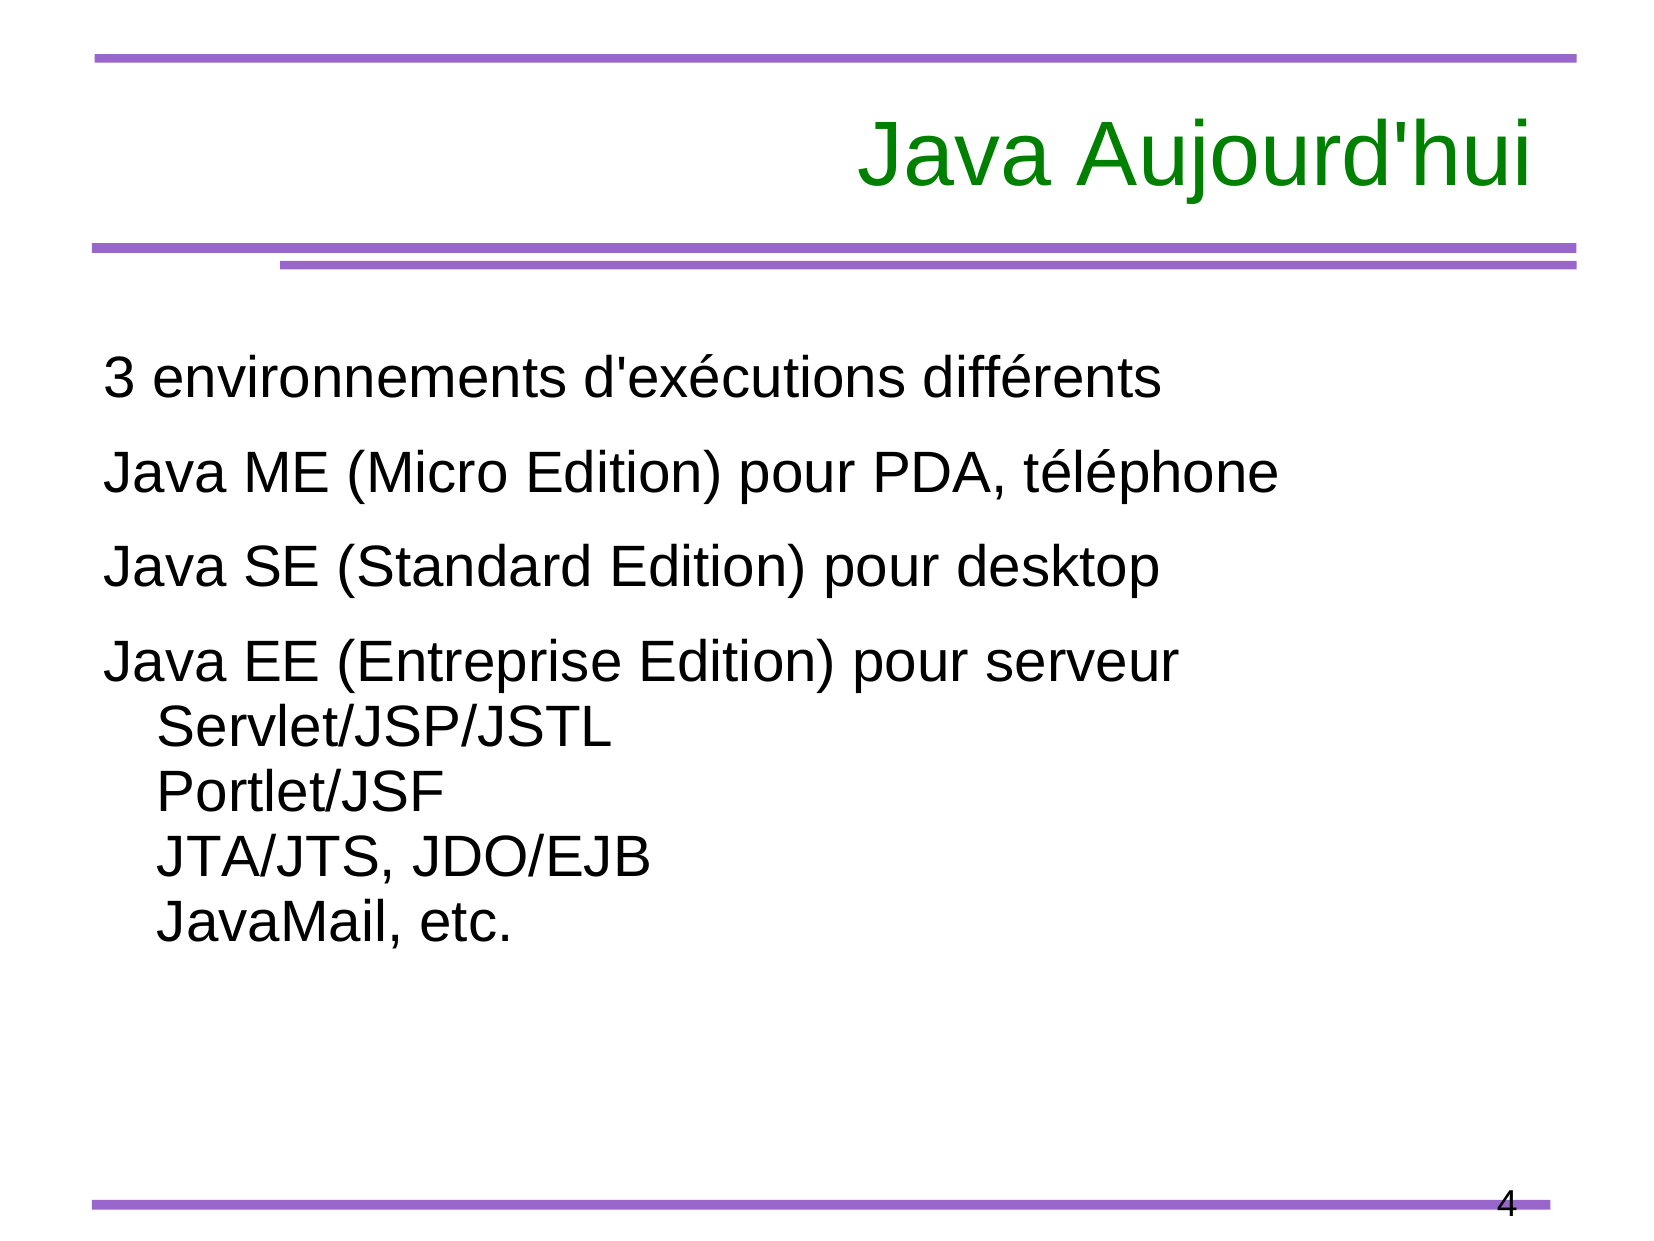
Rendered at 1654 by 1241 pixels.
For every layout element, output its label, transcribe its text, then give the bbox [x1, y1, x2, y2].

title Java Aujourd'hui [121, 49, 1534, 257]
list 3 environnements d'exécutions différents Java ME (Micro Edition) pour PDA, téléphone Java SE (Standard Edition) pour desktop Java EE (Entreprise Edition) pour serveur Servlet/JSP/JSTL Portlet/JSF JTA/JTS, JDO/EJB JavaMail, etc. [86, 344, 1542, 1126]
